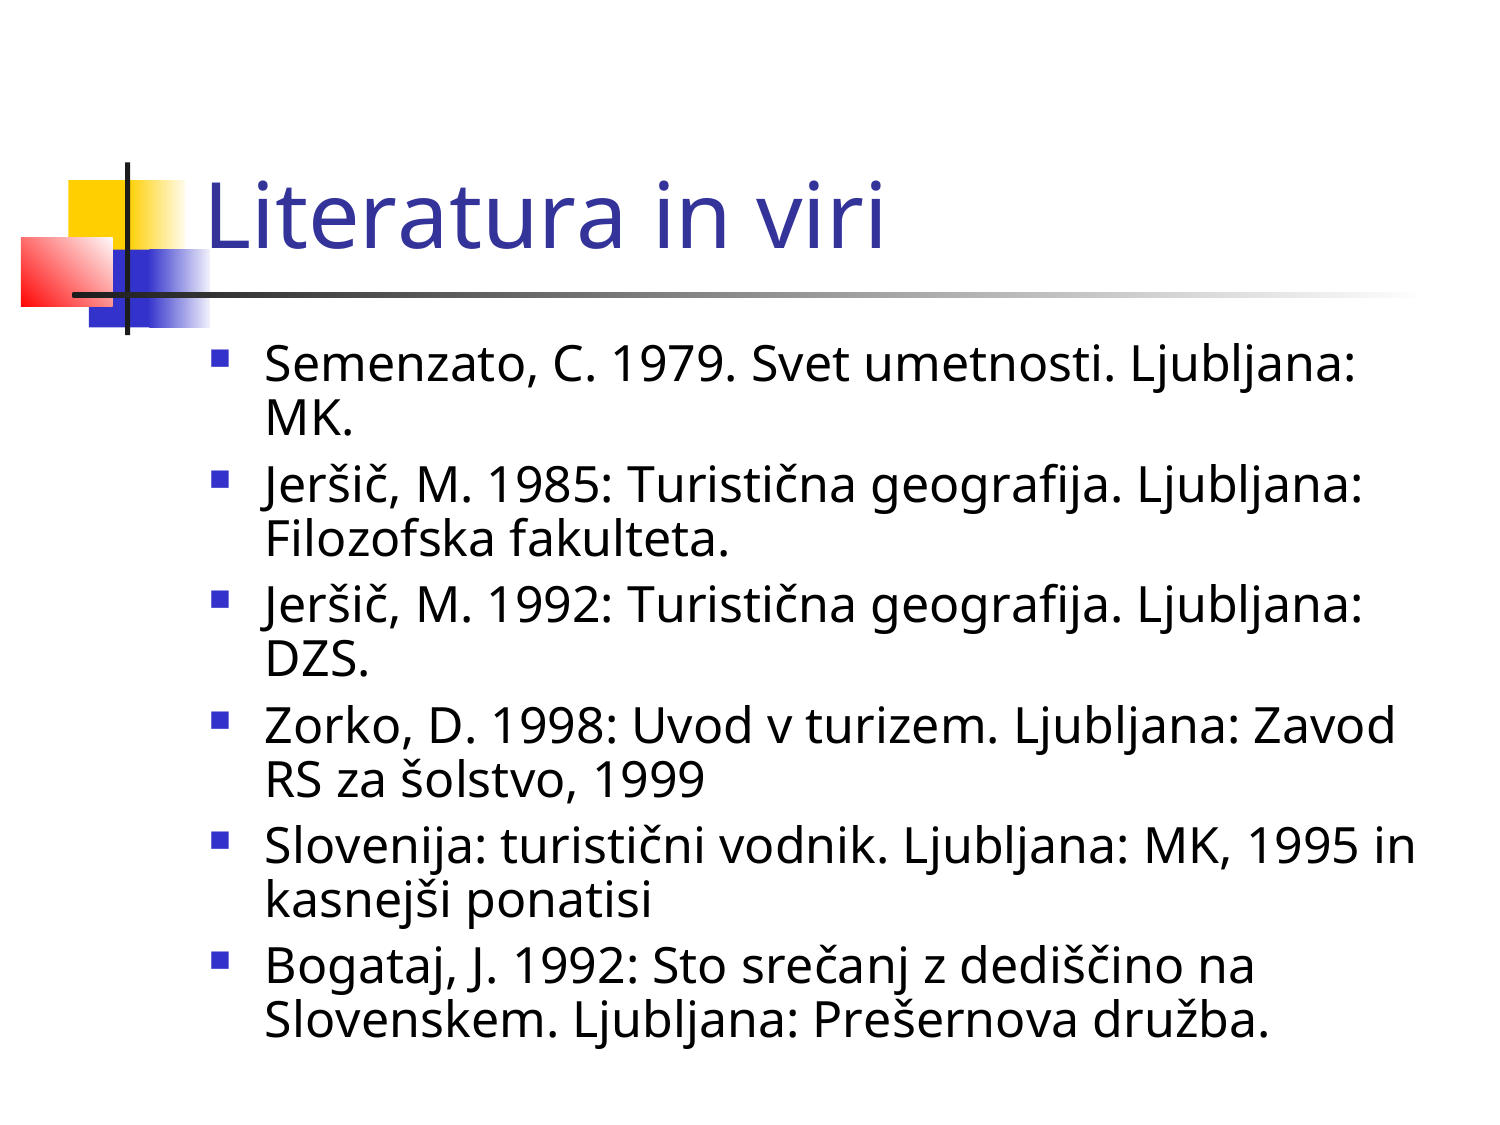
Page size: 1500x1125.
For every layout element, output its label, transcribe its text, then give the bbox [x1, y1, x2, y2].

title Literatura in viri [188, 35, 1468, 276]
list Semenzato, C. 1979. Svet umetnosti. Ljubljana: MK. Jeršič, M. 1985: Turistična geografija. Ljubljana: Filozofska fakulteta. Jeršič, M. 1992: Turistična geografija. Ljubljana: DZS. Zorko, D. 1998: Uvod v turizem. Ljubljana: Zavod RS za šolstvo, 1999 Slovenija: turistični vodnik. Ljubljana: MK, 1995 in kasnejši ponatisi Bogataj, J. 1992: Sto srečanj z dediščino na Slovenskem. Ljubljana: Prešernova družba. [193, 331, 1469, 1007]
